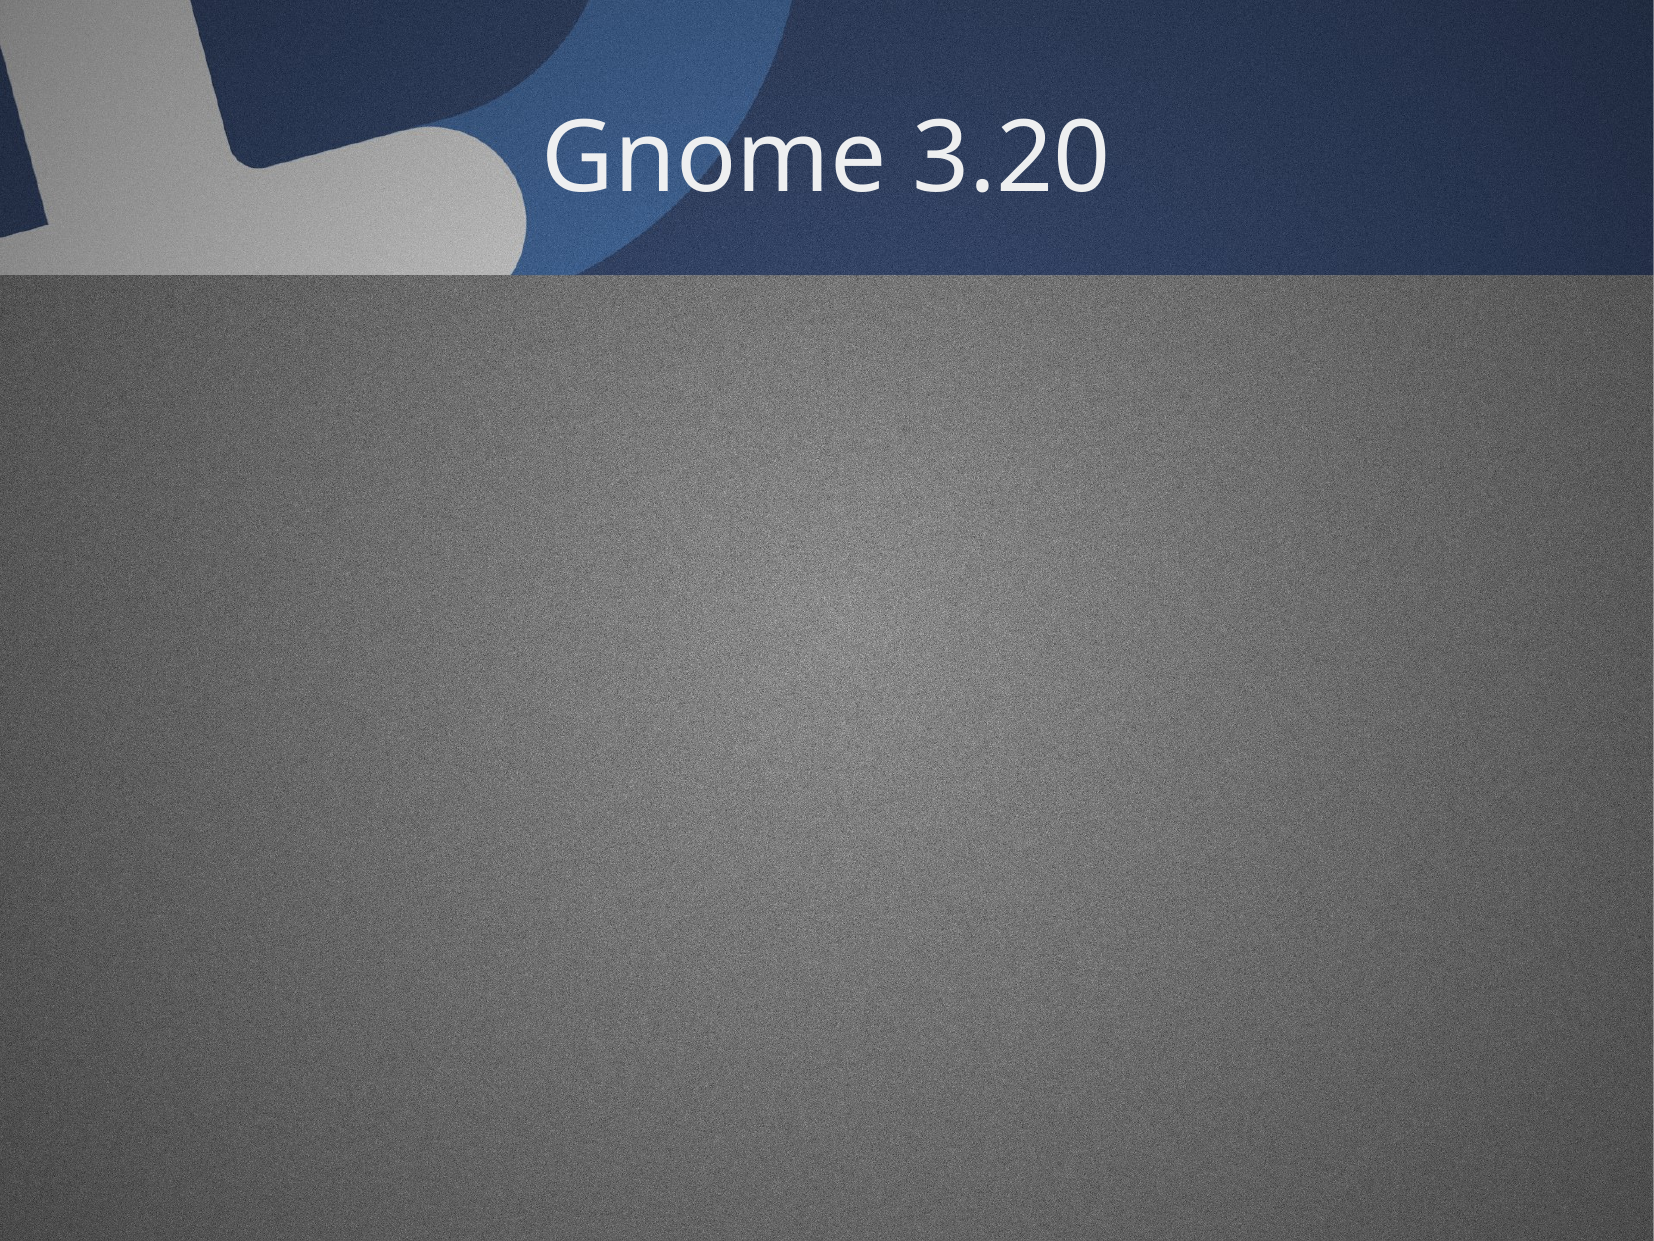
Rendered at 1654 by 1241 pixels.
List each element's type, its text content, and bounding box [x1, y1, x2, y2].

picture [0, 0, 1654, 1241]
title Gnome 3.20 [82, 49, 1571, 257]
